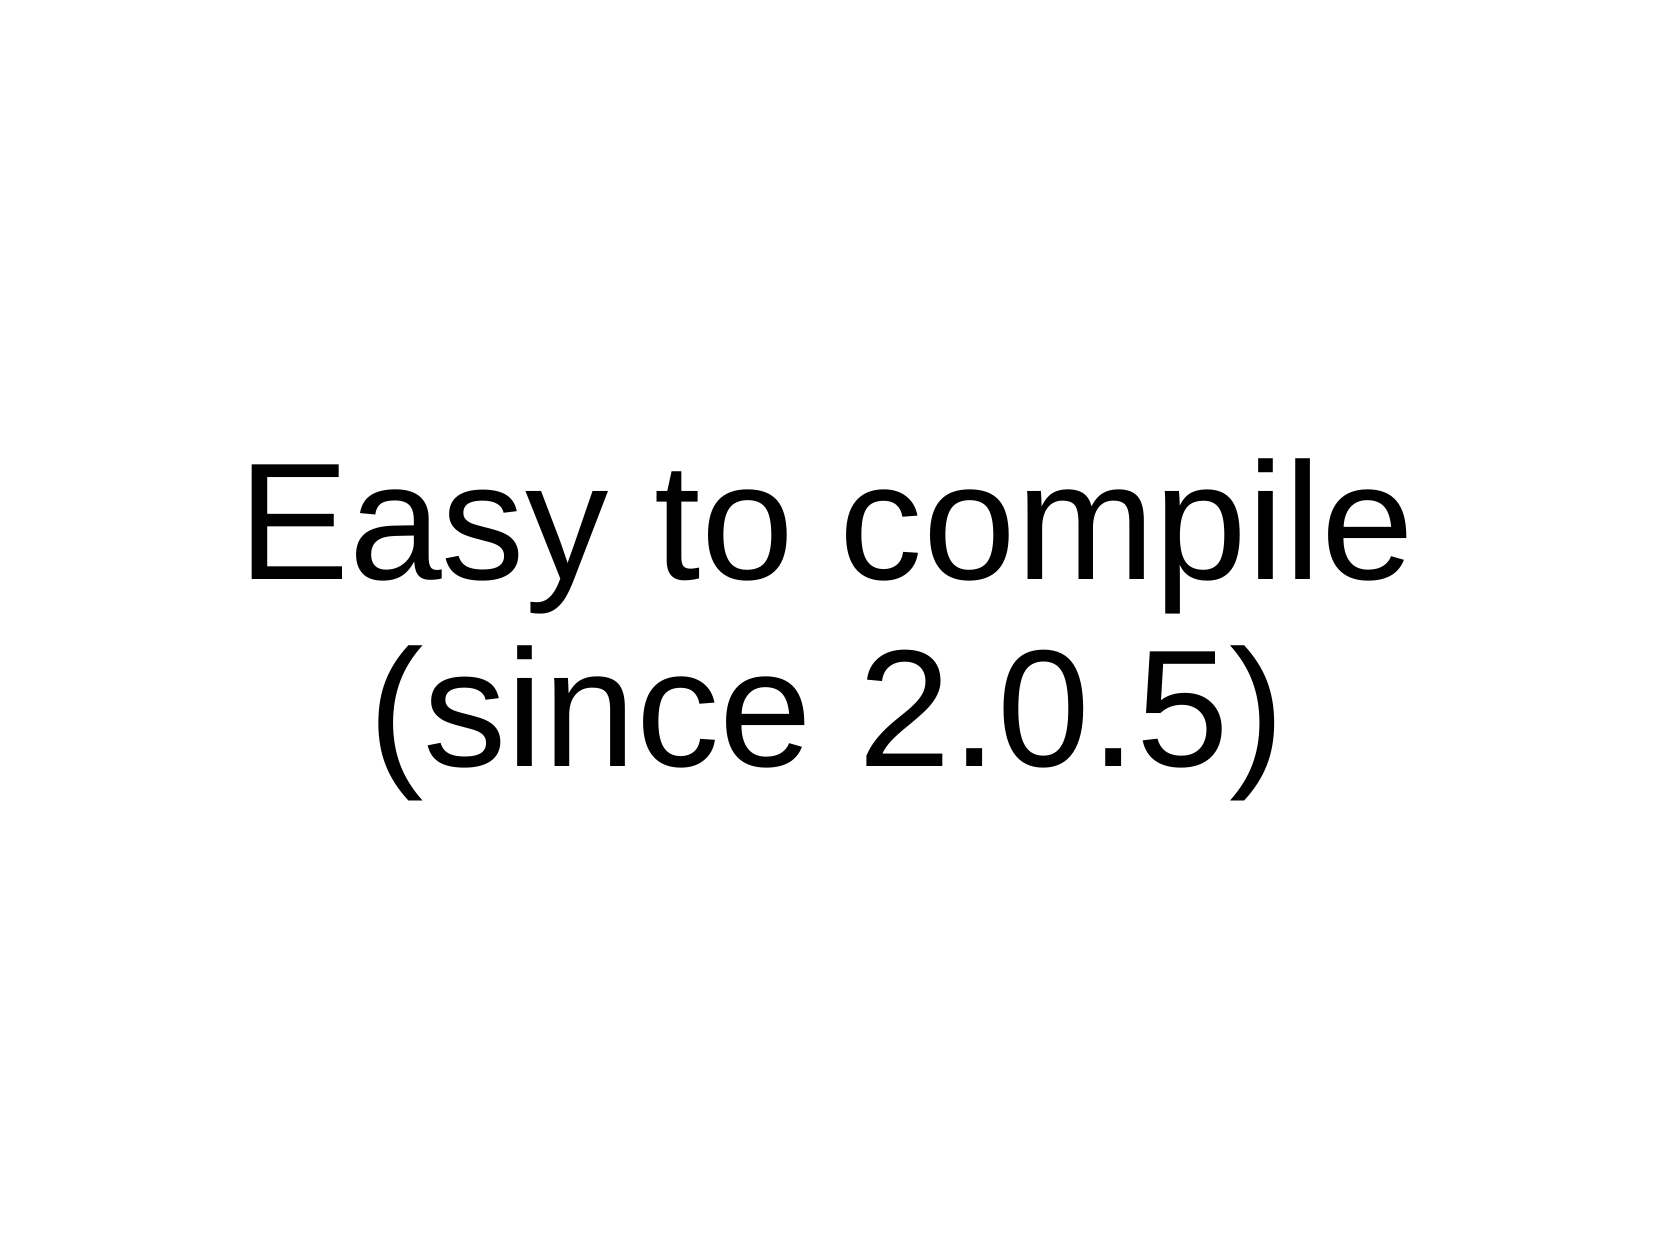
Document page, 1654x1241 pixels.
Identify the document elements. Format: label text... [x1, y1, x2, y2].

title Easy to compile (since 2.0.5) [82, 56, 1571, 1174]
